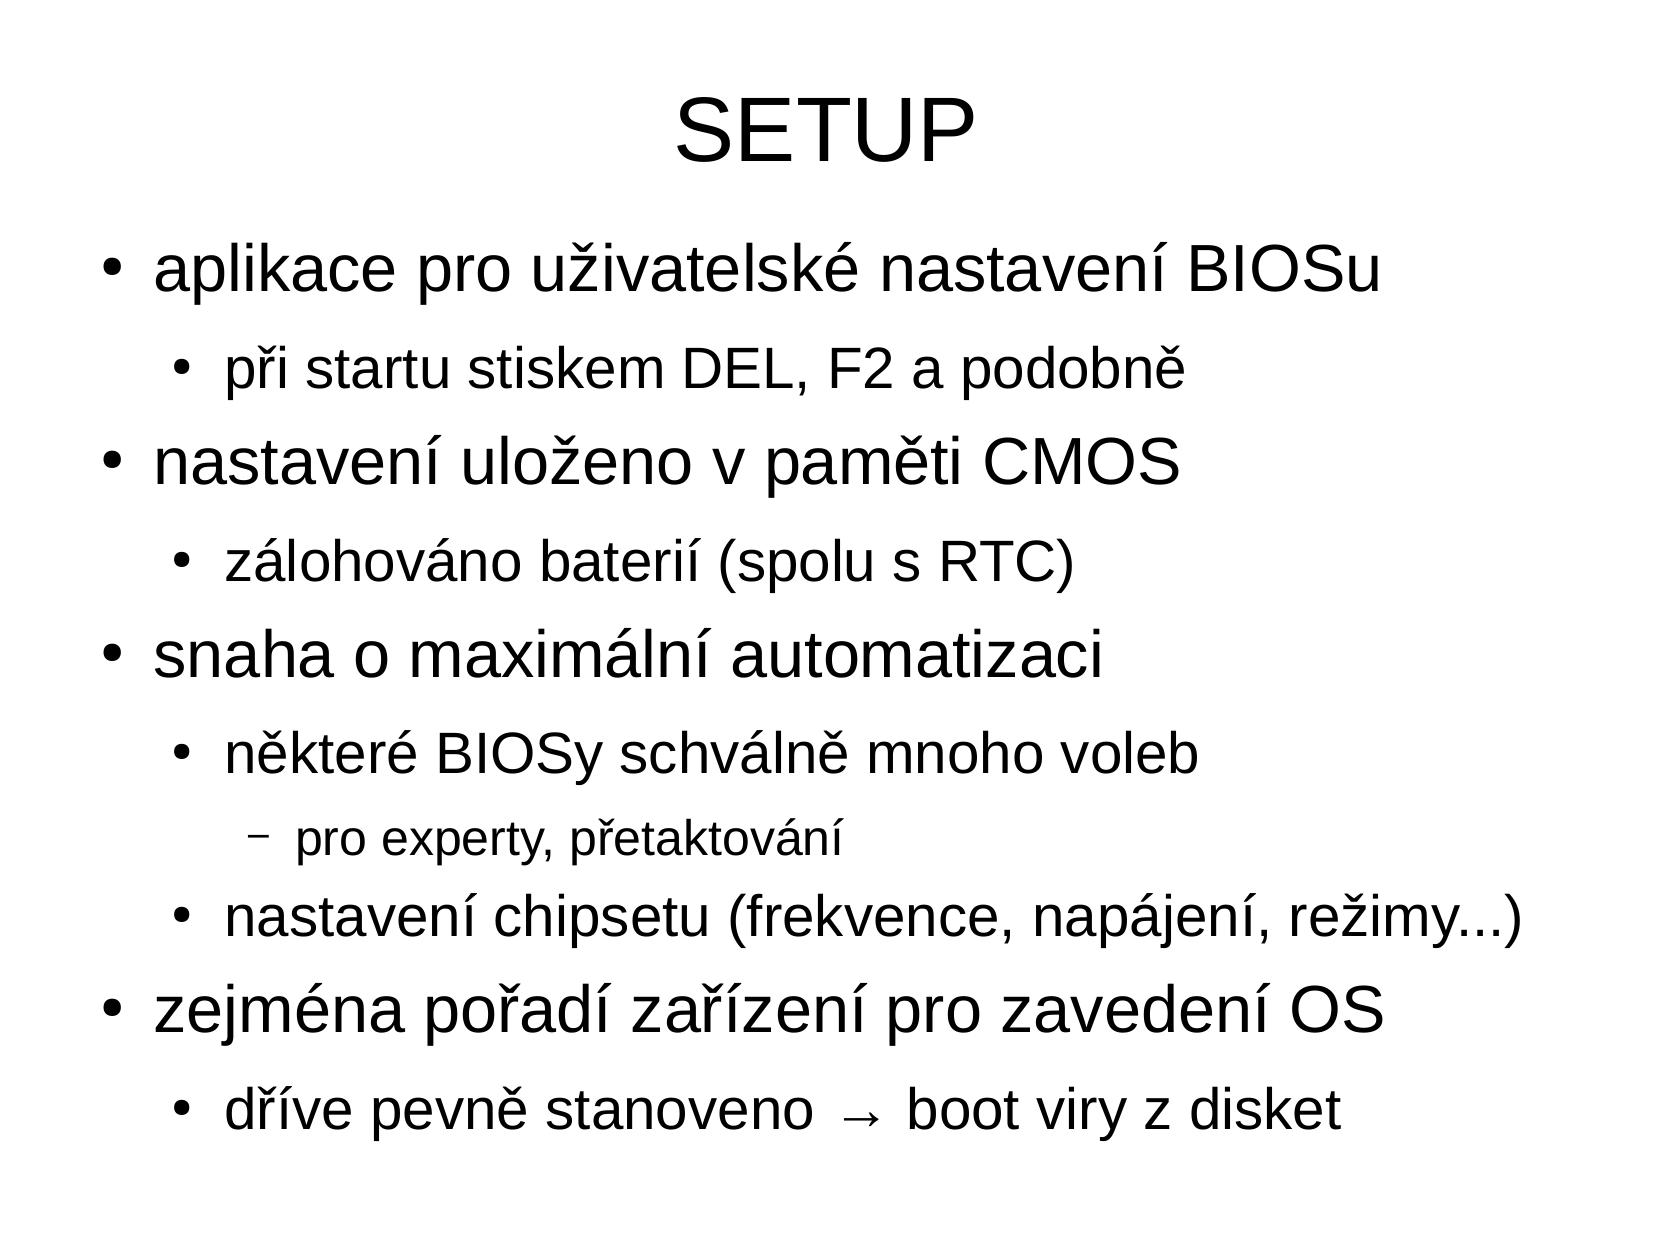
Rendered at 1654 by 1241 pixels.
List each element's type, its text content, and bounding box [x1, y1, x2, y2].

list aplikace pro uživatelské nastavení BIOSu při startu stiskem DEL, F2 a podobně nastavení uloženo v paměti CMOS zálohováno baterií (spolu s RTC) snaha o maximální automatizaci některé BIOSy schválně mnoho voleb pro experty, přetaktování nastavení chipsetu (frekvence, napájení, režimy...) zejména pořadí zařízení pro zavedení OS dříve pevně stanoveno → boot viry z disket [82, 231, 1571, 1141]
title SETUP [82, 33, 1571, 226]
